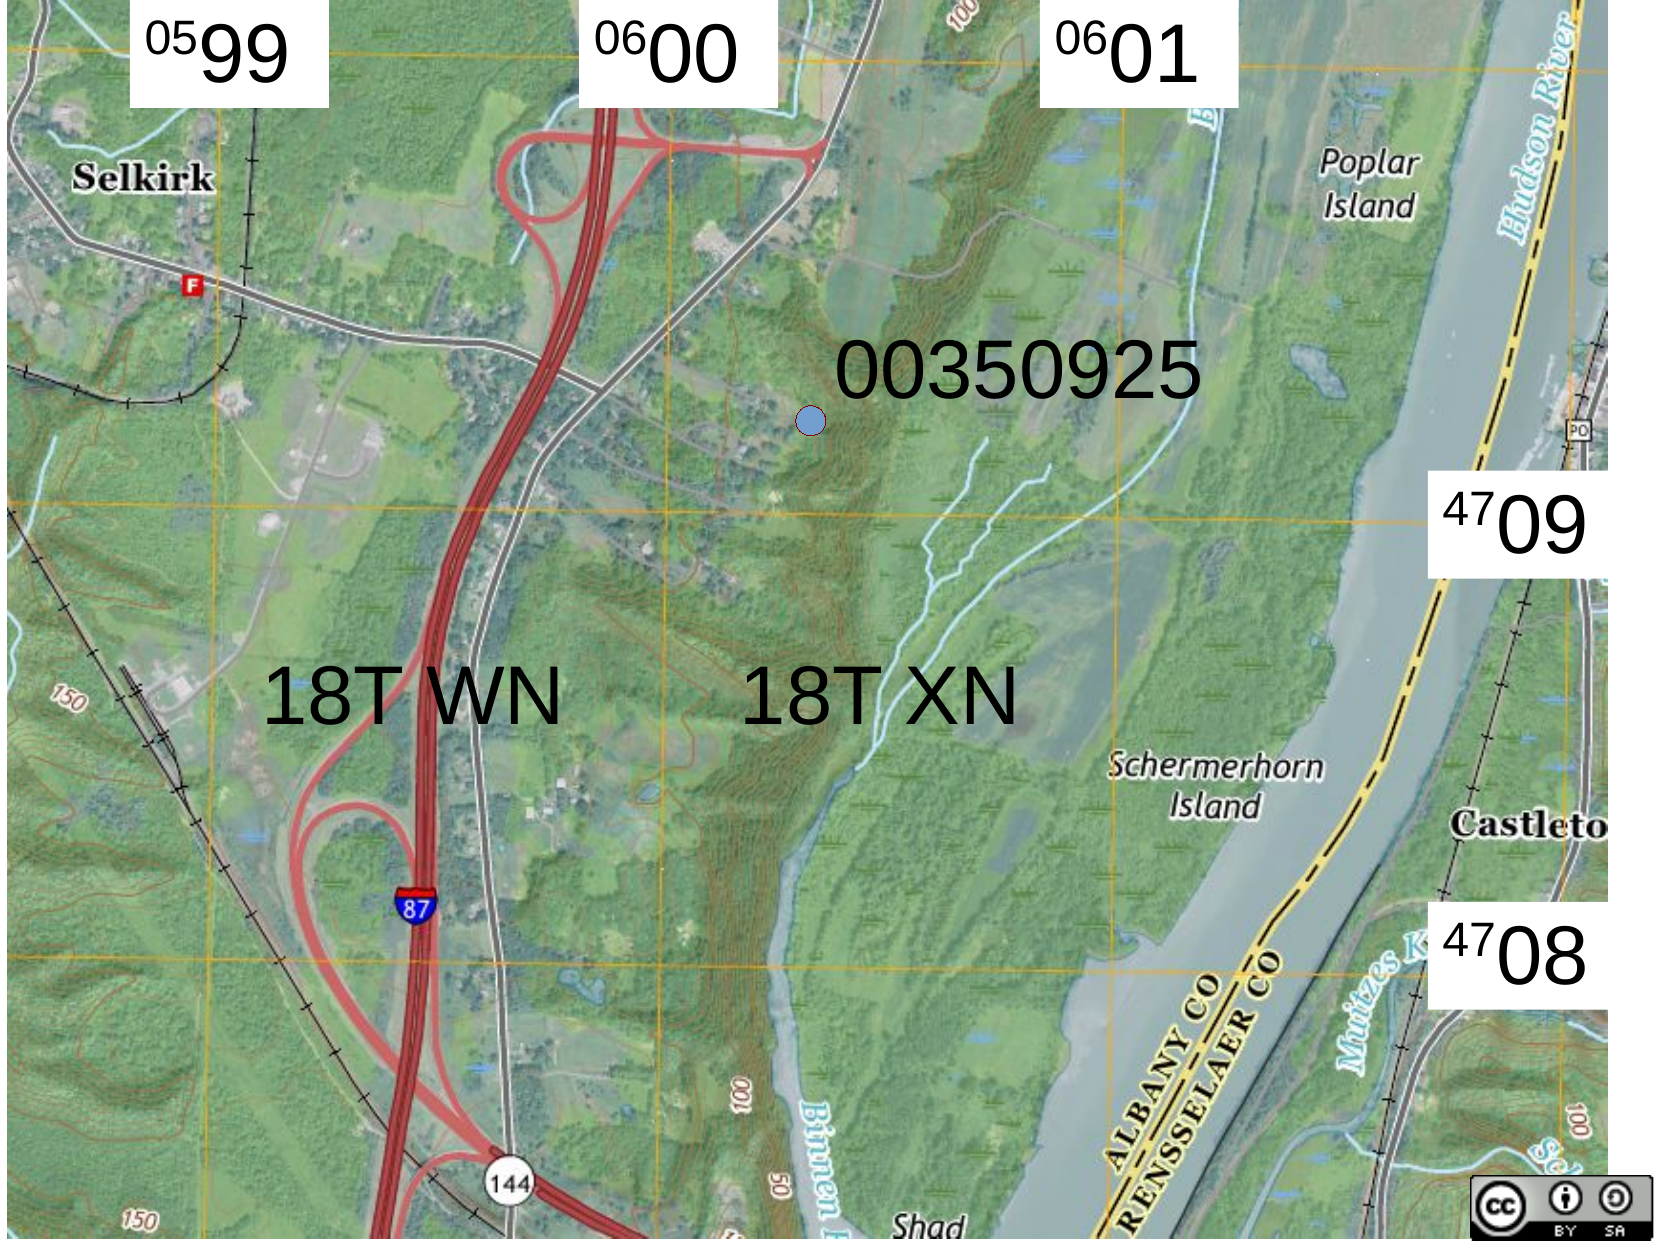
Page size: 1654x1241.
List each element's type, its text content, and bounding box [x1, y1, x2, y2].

text_box 4708 [1427, 901, 1627, 1010]
text_box 0601 [1039, 0, 1239, 108]
text_box 00350925 [819, 315, 1243, 424]
text_box 18T WN [246, 642, 604, 750]
text_box 0599 [129, 0, 329, 108]
text_box 4709 [1427, 470, 1627, 579]
text_box 18T XN [725, 642, 1066, 750]
picture [7, 0, 1654, 1241]
text_box [795, 405, 826, 436]
text_box 0600 [579, 0, 779, 108]
